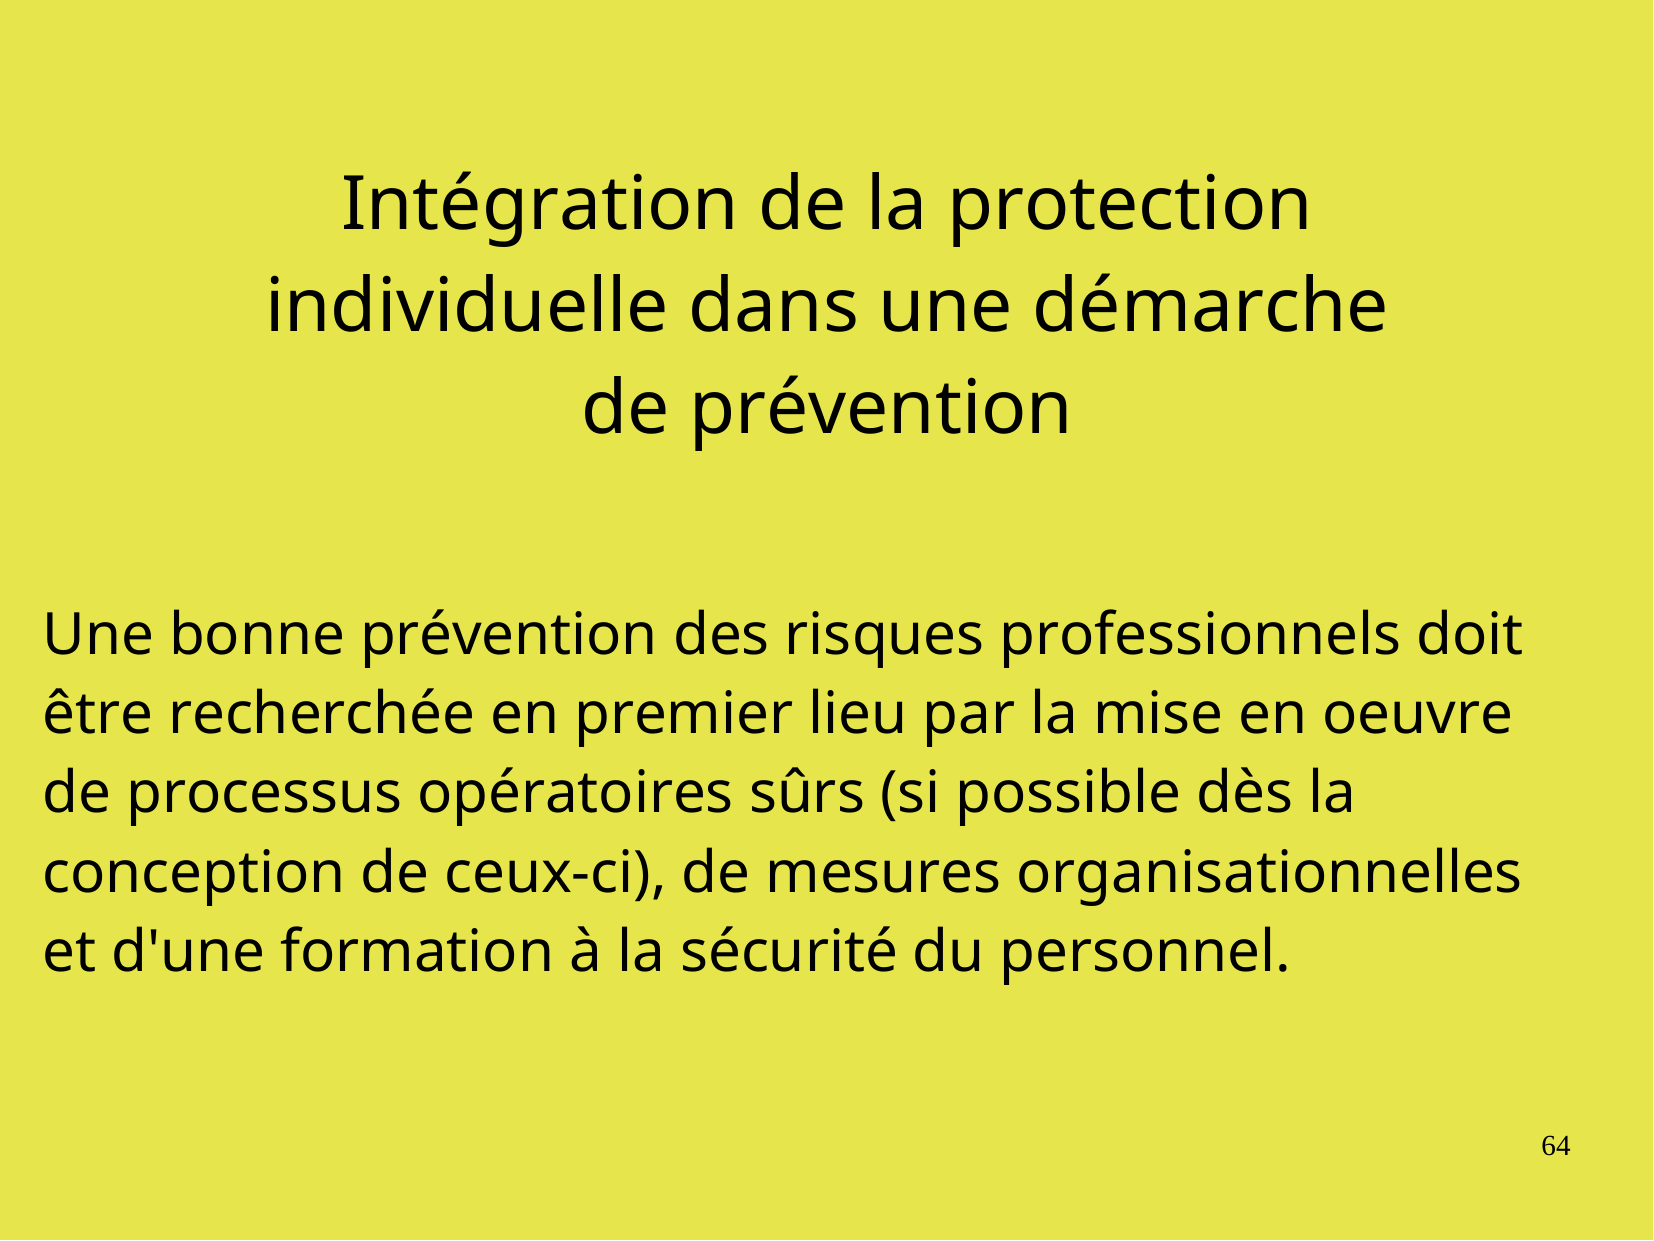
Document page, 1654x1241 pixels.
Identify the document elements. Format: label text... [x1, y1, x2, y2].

text_box Intégration de la protection individuelle dans une démarche de prévention [204, 141, 1451, 471]
text_box Une bonne prévention des risques professionnels doit être recherchée en premier lieu par la mise en oeuvre de processus opératoires sûrs (si possible dès la conception de ceux-ci), de mesures organisationnelles et d'une formation à la sécurité du personnel. [27, 542, 1595, 1008]
